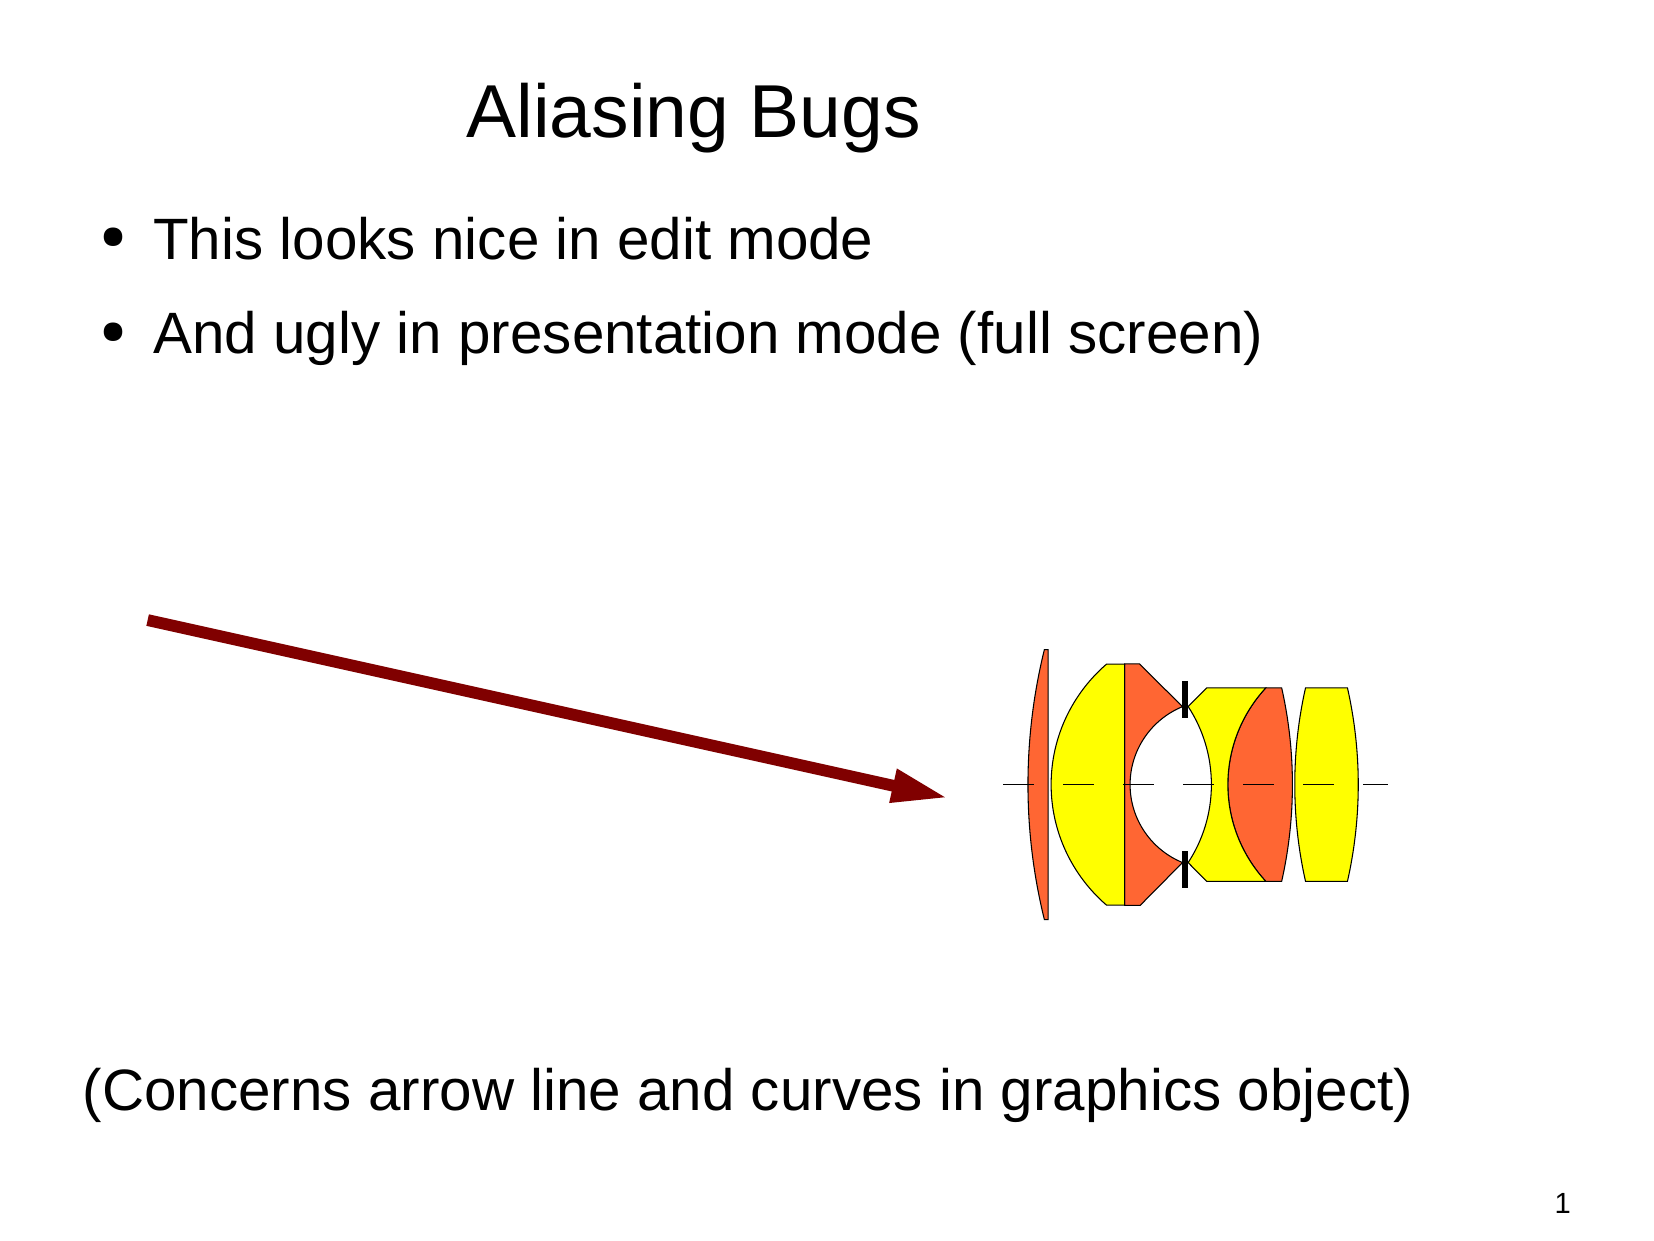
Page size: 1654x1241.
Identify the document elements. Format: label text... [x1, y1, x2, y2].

title Aliasing Bugs [59, 59, 1329, 148]
list This looks nice in edit mode And ugly in presentation mode (full screen) (Concerns arrow line and curves in graphics object) [82, 206, 1595, 1137]
